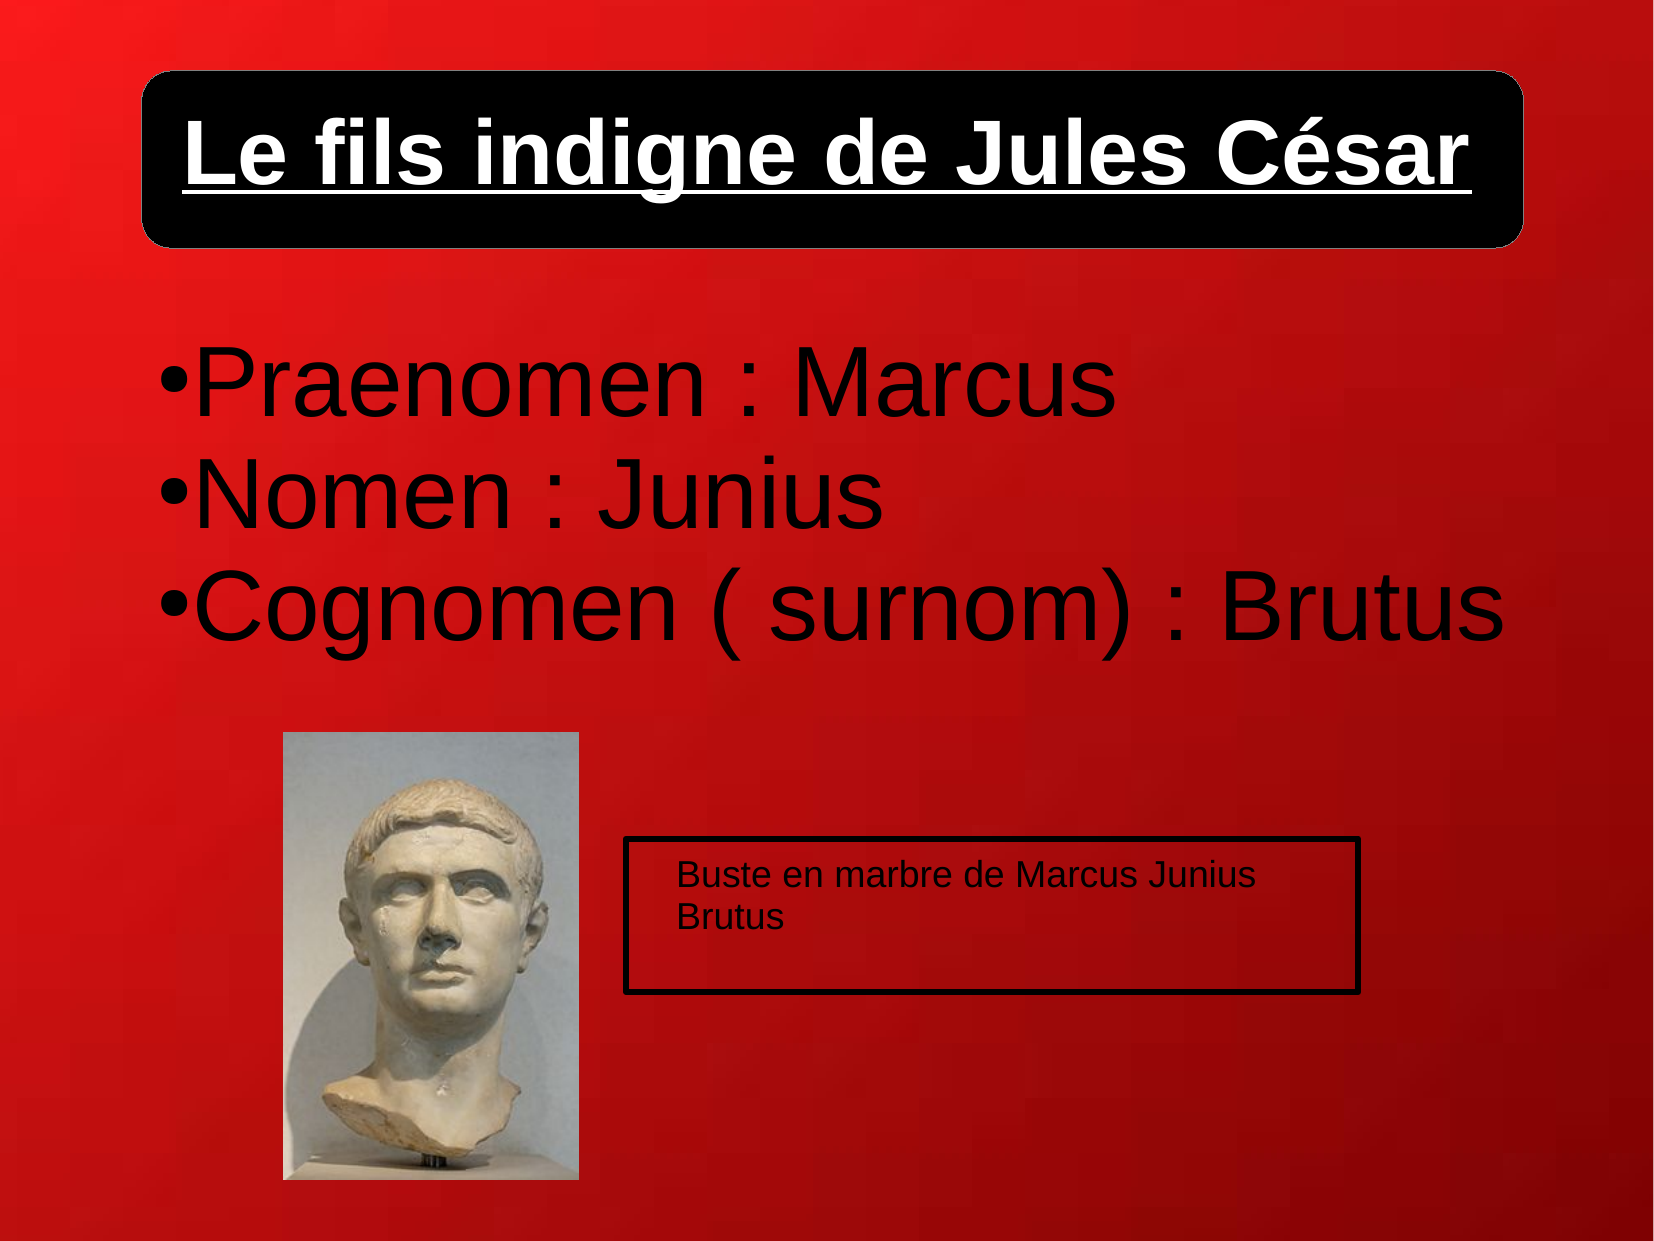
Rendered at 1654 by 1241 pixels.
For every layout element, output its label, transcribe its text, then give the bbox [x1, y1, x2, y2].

title Le fils indigne de Jules César [82, 49, 1571, 257]
picture [0, 0, 1654, 1241]
text_box Buste en marbre de Marcus Junius Brutus [661, 845, 1288, 945]
text_box Praenomen : Marcus Nomen : Junius Cognomen ( surnom) : Brutus [141, 318, 1595, 669]
